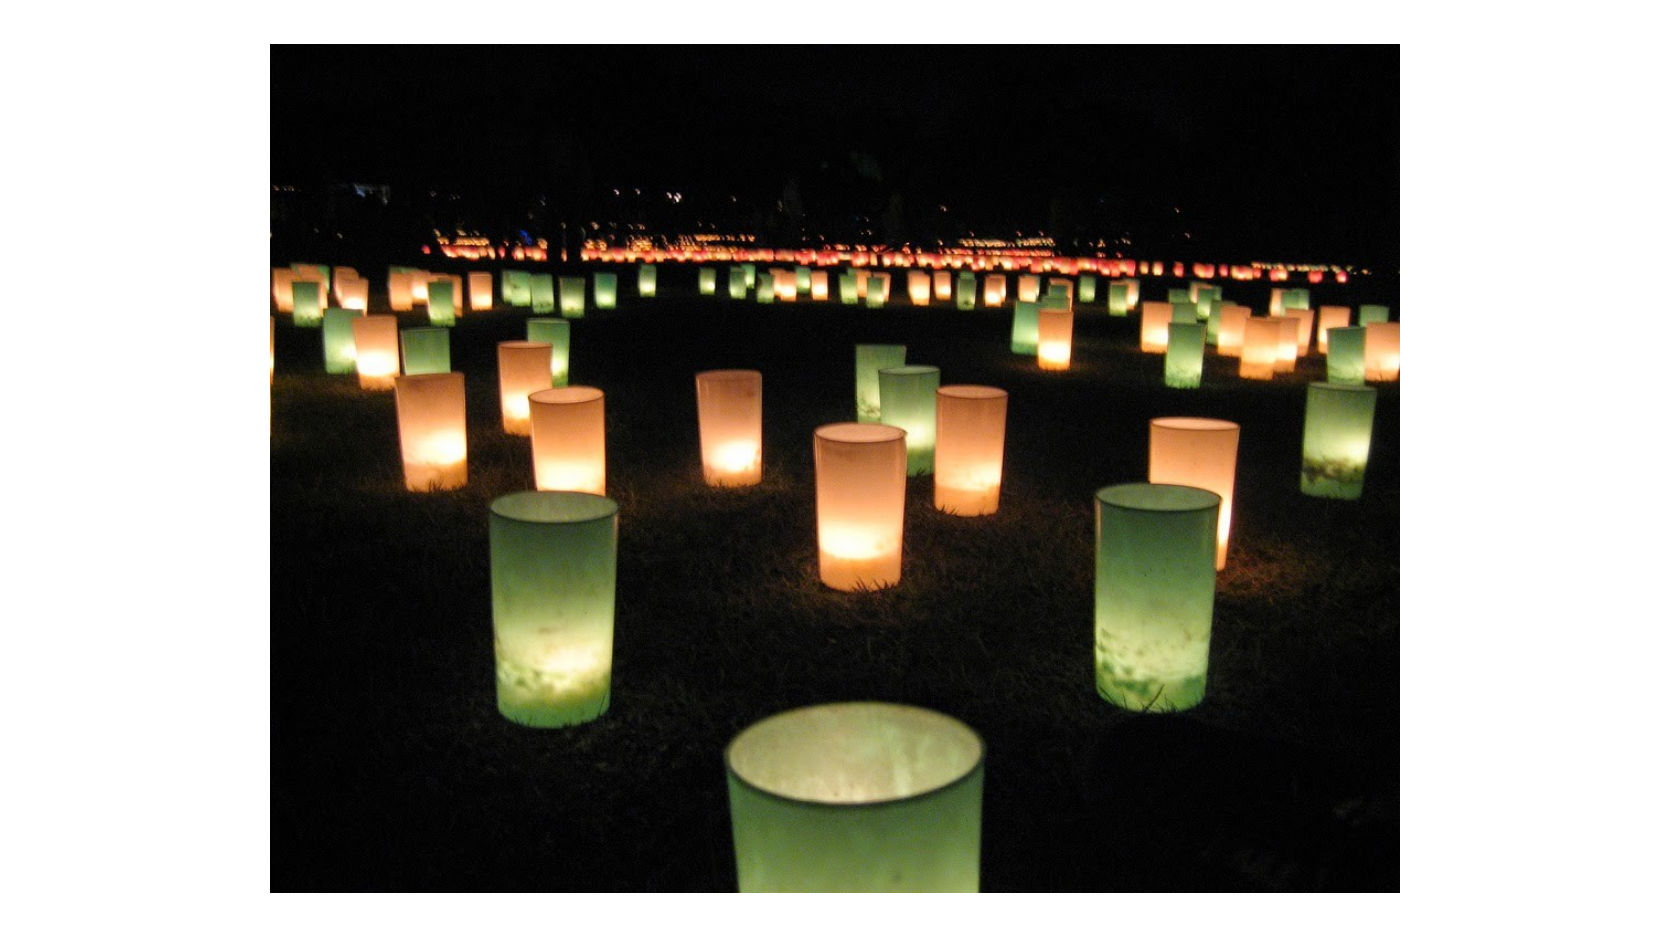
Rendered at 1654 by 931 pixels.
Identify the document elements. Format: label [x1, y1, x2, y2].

picture [270, 44, 1400, 893]
